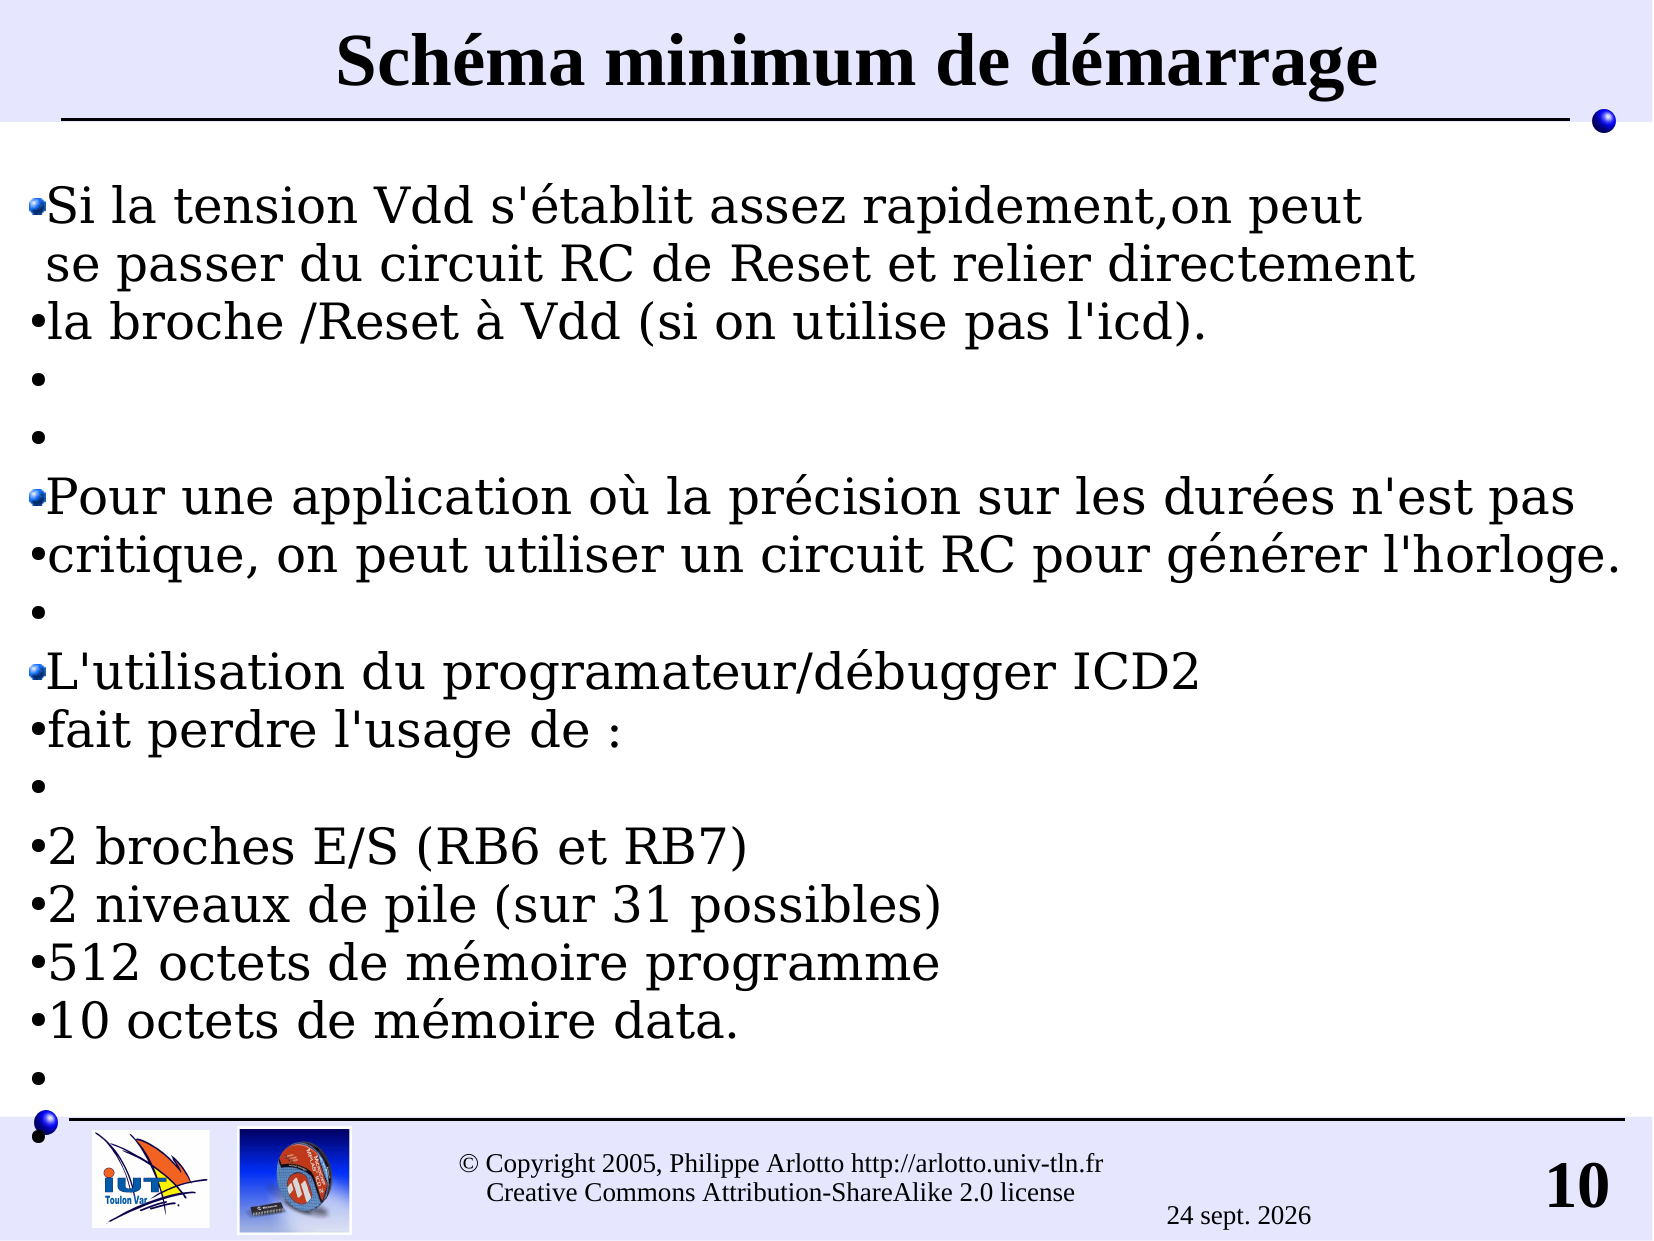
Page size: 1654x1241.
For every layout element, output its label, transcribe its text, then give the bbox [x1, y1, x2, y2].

picture [237, 1168, 352, 1235]
text_box Si la tension Vdd s'établit assez rapidement,on peut se passer du circuit RC de Reset et relier directement la broche /Reset à Vdd (si on utilise pas l'icd). Pour une application où la précision sur les durées n'est pas critique, on peut utiliser un circuit RC pour générer l'horloge. L'utilisation du programateur/débugger ICD2 fait perdre l'usage de : 2 broches E/S (RB6 et RB7) 2 niveaux de pile (sur 31 possibles) 512 octets de mémoire programme 10 octets de mémoire data. [29, 177, 1625, 1168]
title Schéma minimum de démarrage [95, 11, 1585, 110]
